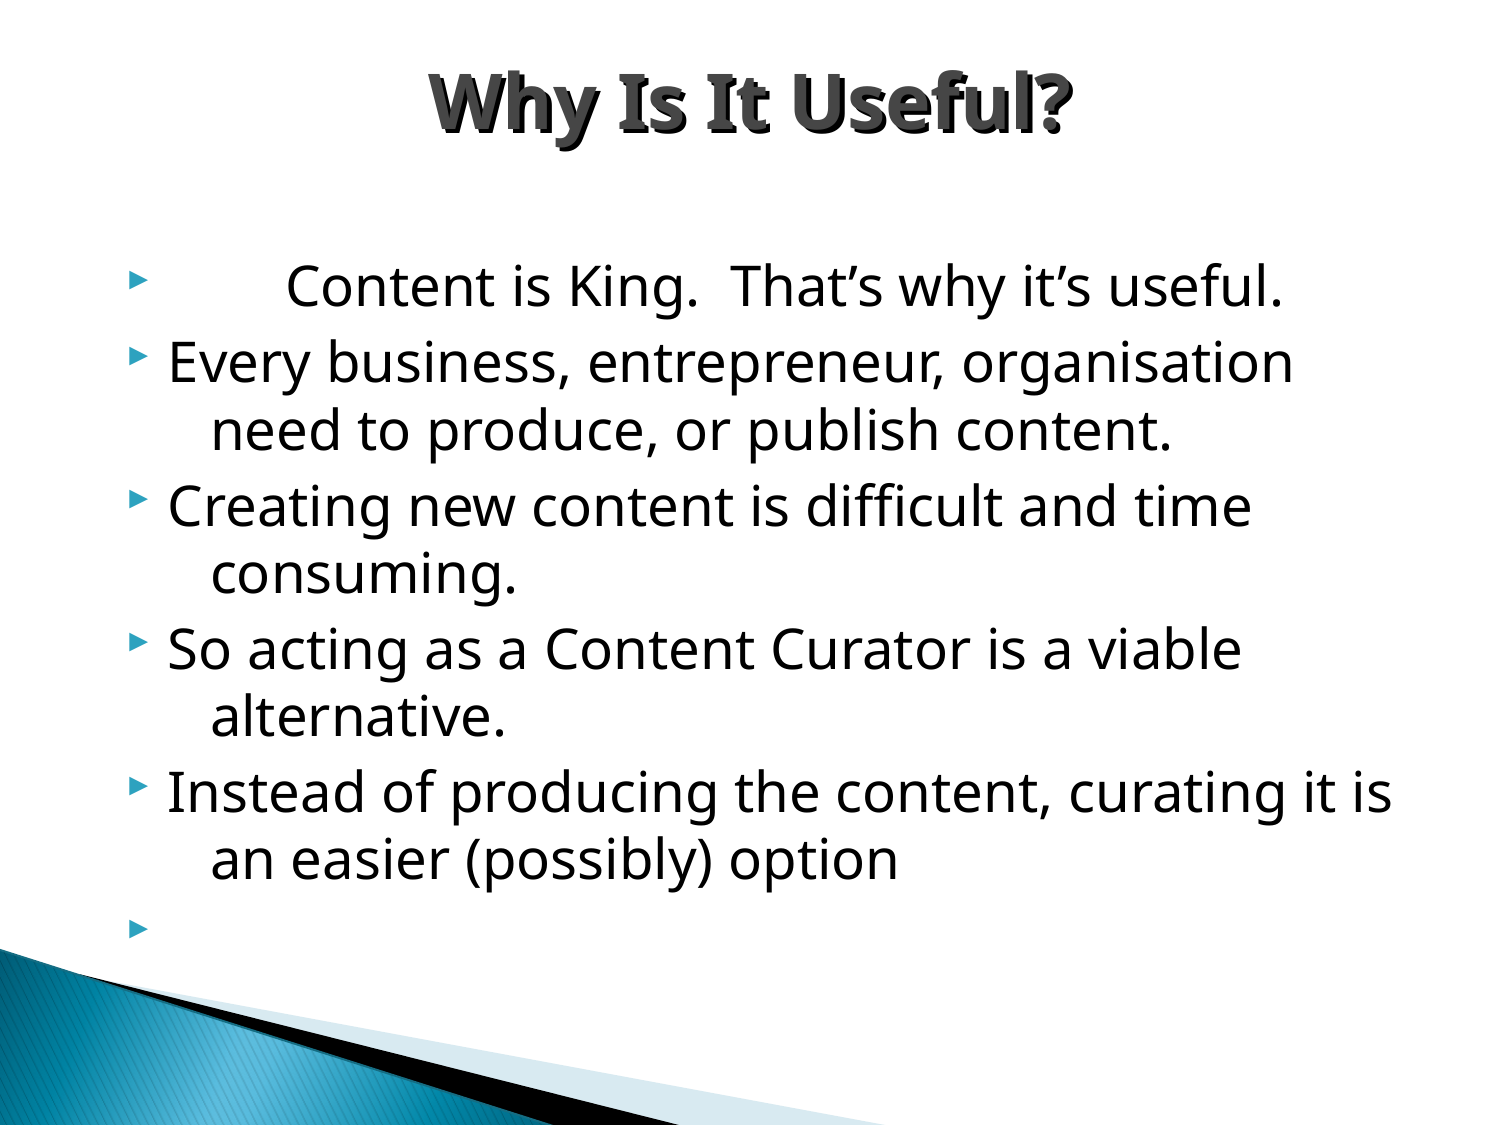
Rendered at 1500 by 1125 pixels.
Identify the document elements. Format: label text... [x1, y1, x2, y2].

title Why Is It Useful? [75, 45, 1426, 233]
list Content is King. That’s why it’s useful. Every business, entrepreneur, organisation need to produce, or publish content. Creating new content is difficult and time consuming. So acting as a Content Curator is a viable alternative. Instead of producing the content, curating it is an easier (possibly) option [75, 243, 1426, 986]
